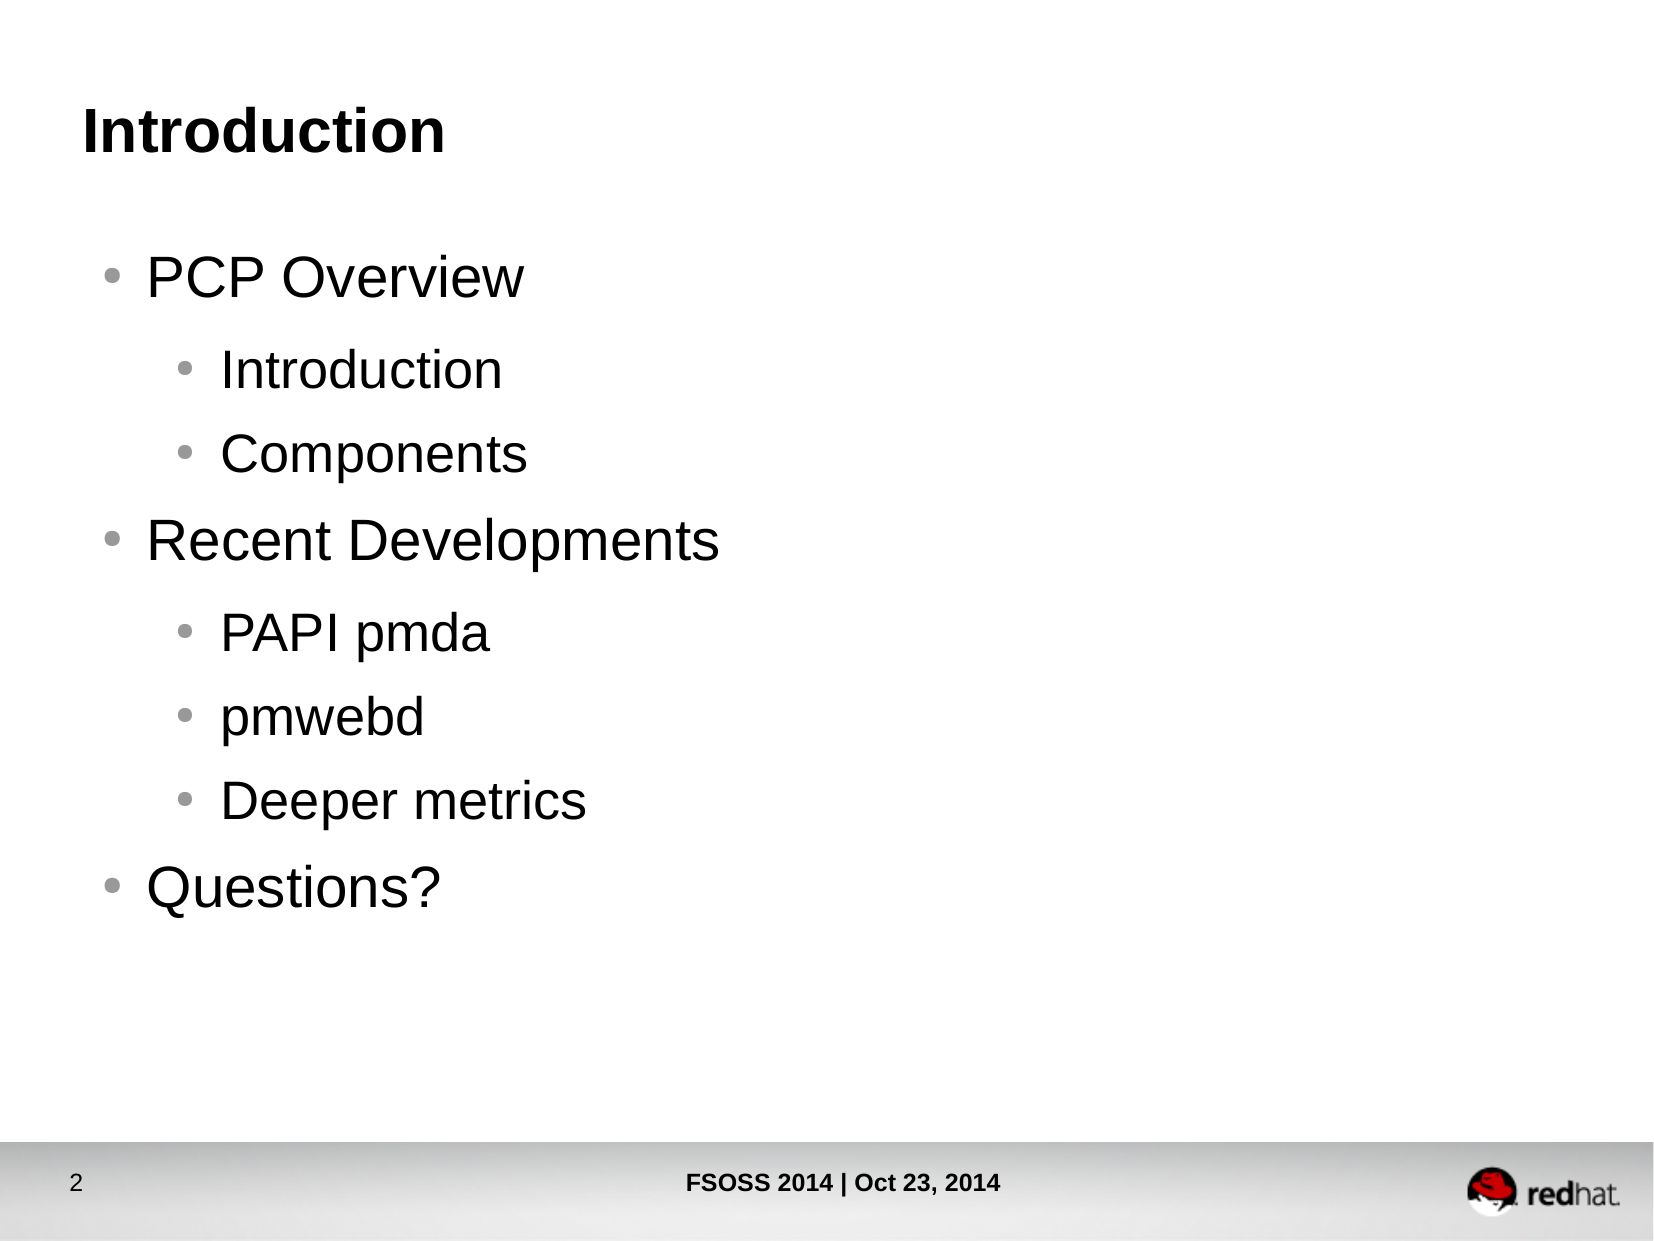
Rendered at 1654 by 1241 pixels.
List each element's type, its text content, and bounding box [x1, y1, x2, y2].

picture [0, 1142, 1654, 1241]
title Introduction [82, 37, 1571, 226]
list PCP Overview Introduction Components Recent Developments PAPI pmda pmwebd Deeper metrics Questions? [86, 244, 1576, 1039]
